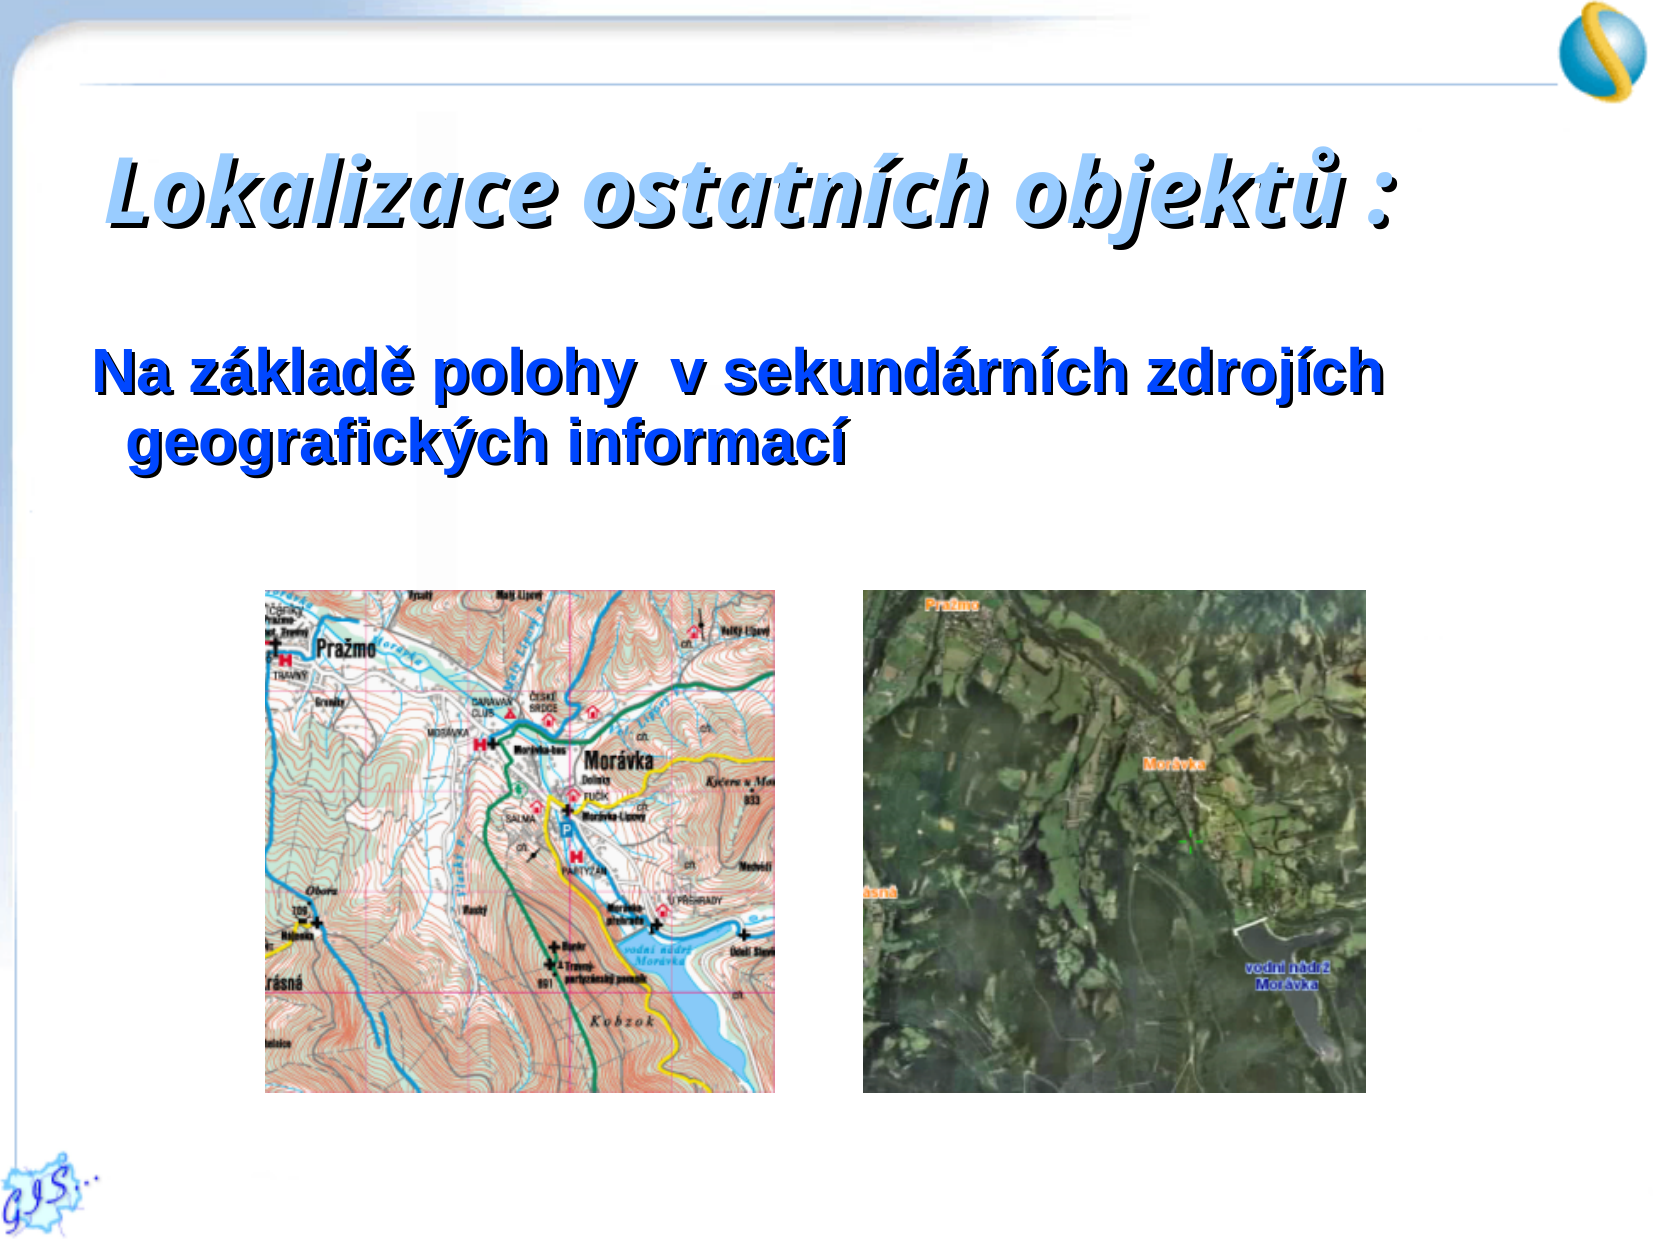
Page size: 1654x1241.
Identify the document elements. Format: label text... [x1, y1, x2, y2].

text_box Na základě polohy v sekundárních zdrojích geografických informací [59, 328, 1428, 558]
picture [0, 0, 1654, 1241]
text_box Lokalizace ostatních objektů : [88, 118, 1654, 245]
